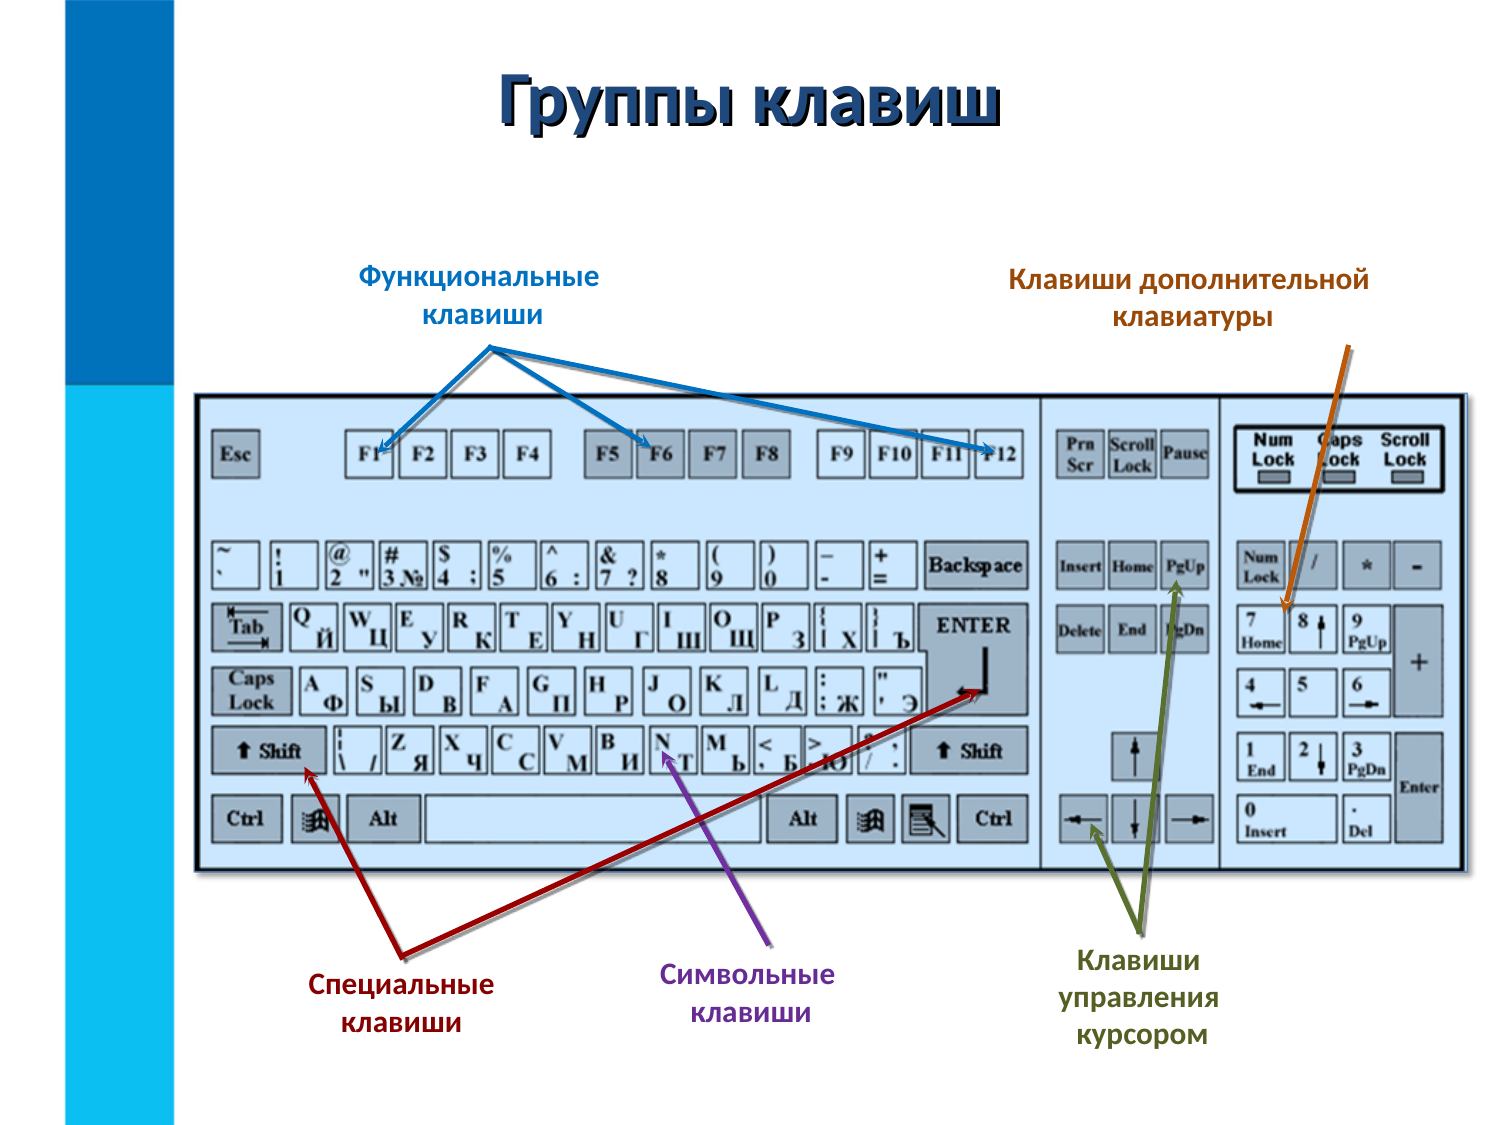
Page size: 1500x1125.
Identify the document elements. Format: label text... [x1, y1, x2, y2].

text_box Символьные клавиши [645, 945, 851, 1037]
text_box Клавиши управления курсором [908, 931, 1370, 1060]
text_box Специальные клавиши [293, 955, 510, 1047]
text_box Функциональные клавиши [286, 247, 673, 339]
text_box Клавиши дополнительной клавиатуры [994, 250, 1393, 341]
title Группы клавиш [75, 0, 1426, 188]
picture [0, 0, 1500, 1125]
